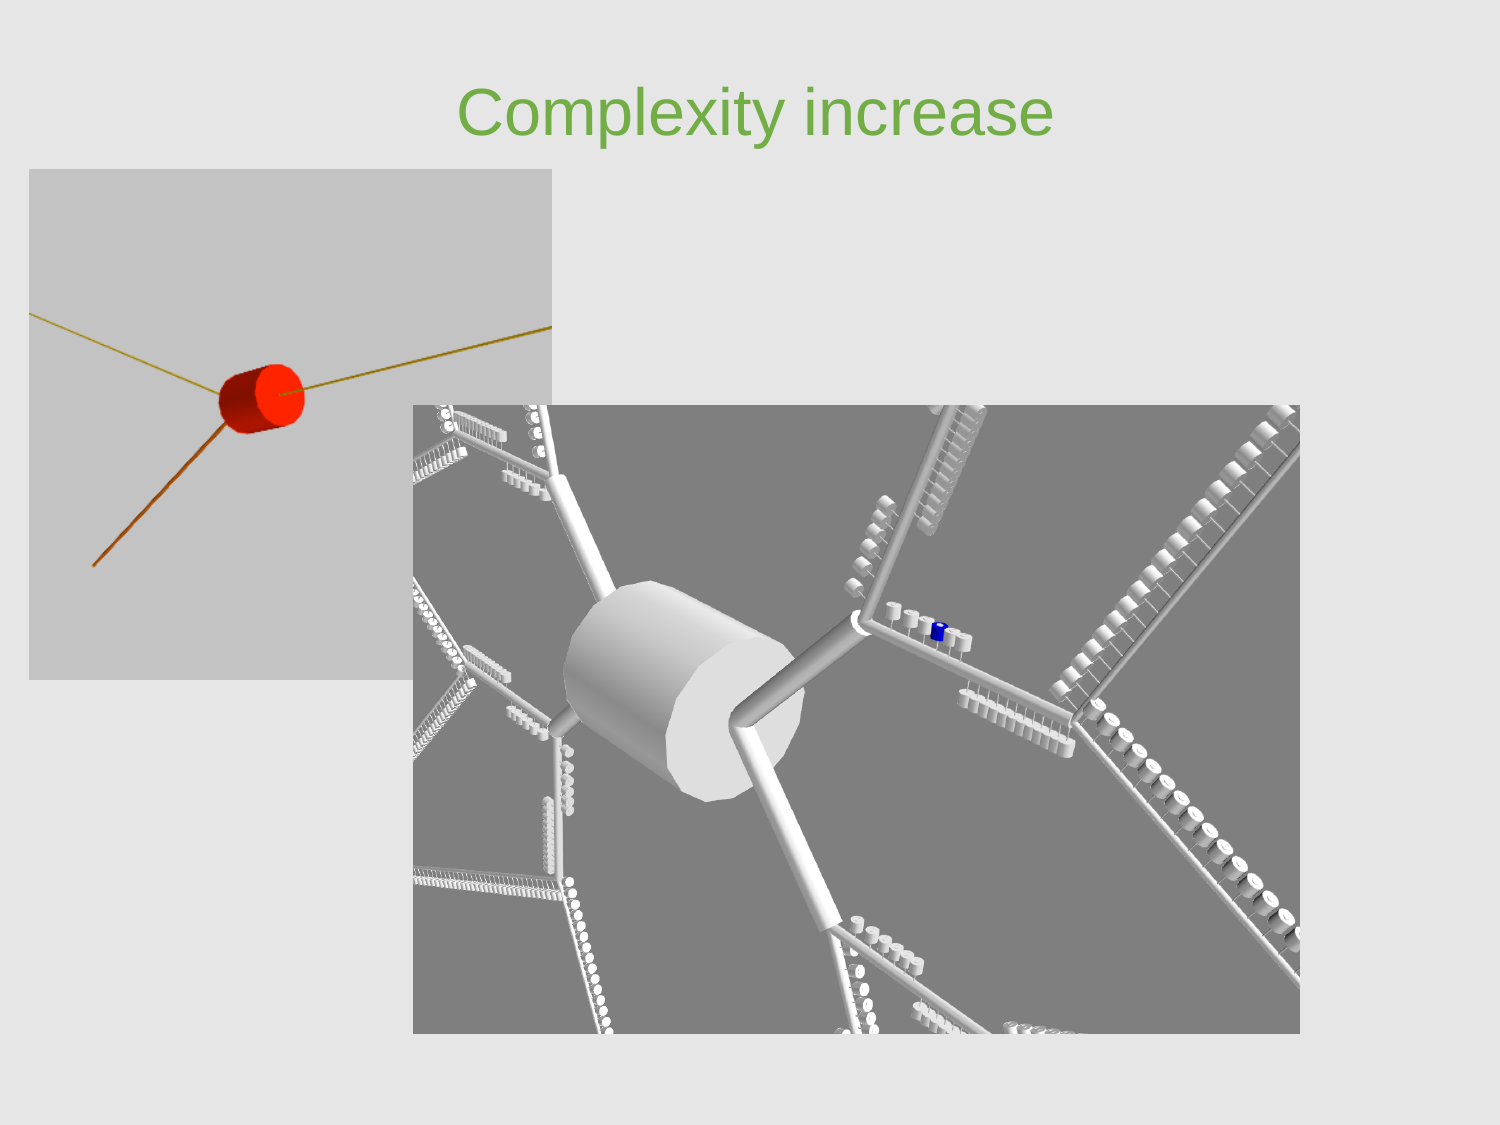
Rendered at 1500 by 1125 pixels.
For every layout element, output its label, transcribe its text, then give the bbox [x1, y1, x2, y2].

picture [29, 169, 1300, 1034]
title Complexity increase [87, 50, 1426, 176]
